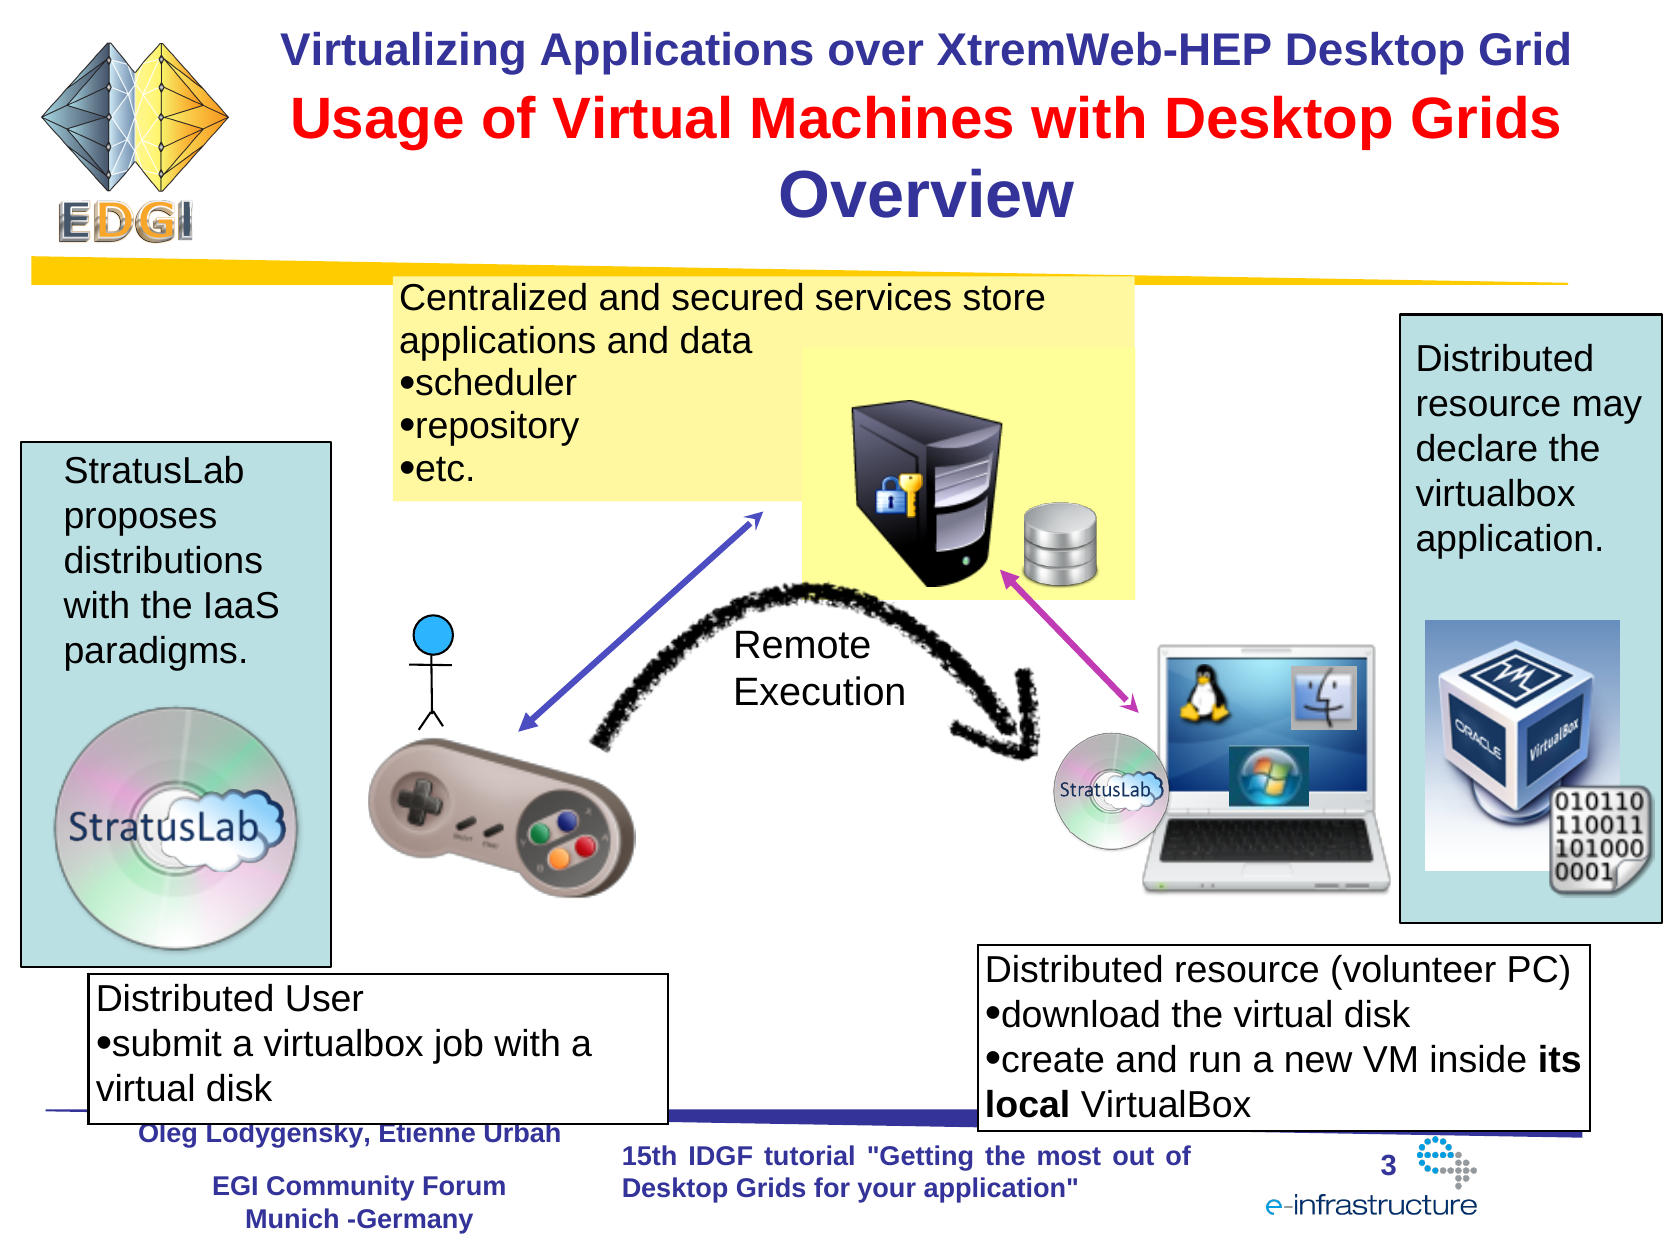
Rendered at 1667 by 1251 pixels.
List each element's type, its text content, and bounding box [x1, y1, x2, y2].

picture [368, 400, 1107, 940]
picture [31, 37, 238, 249]
text_box StratusLab proposes distributions with the IaaS paradigms. [56, 445, 300, 723]
text_box Distributed User submit a virtualbox job with a virtual disk [88, 974, 668, 1125]
text_box [1399, 314, 1663, 923]
text_box Virtualizing Applications over XtremWeb-HEP Desktop Grid Usage of Virtual Machines with Desktop Grids Overview [270, 12, 1583, 238]
picture [1425, 620, 1655, 898]
text_box Distributed resource (volunteer PC) download the virtual disk create and run a new VM inside its local VirtualBox [977, 945, 1591, 1131]
text_box Distributed resource may declare the virtualbox application. [1408, 334, 1653, 612]
text_box [802, 347, 1136, 600]
text_box Centralized and secured services store applications and data scheduler repository etc. [392, 276, 1135, 502]
picture [1266, 1136, 1477, 1215]
text_box [20, 441, 332, 967]
text_box [413, 615, 453, 655]
picture [52, 704, 307, 959]
picture [1052, 637, 1401, 905]
text_box Remote Execution [725, 618, 915, 714]
